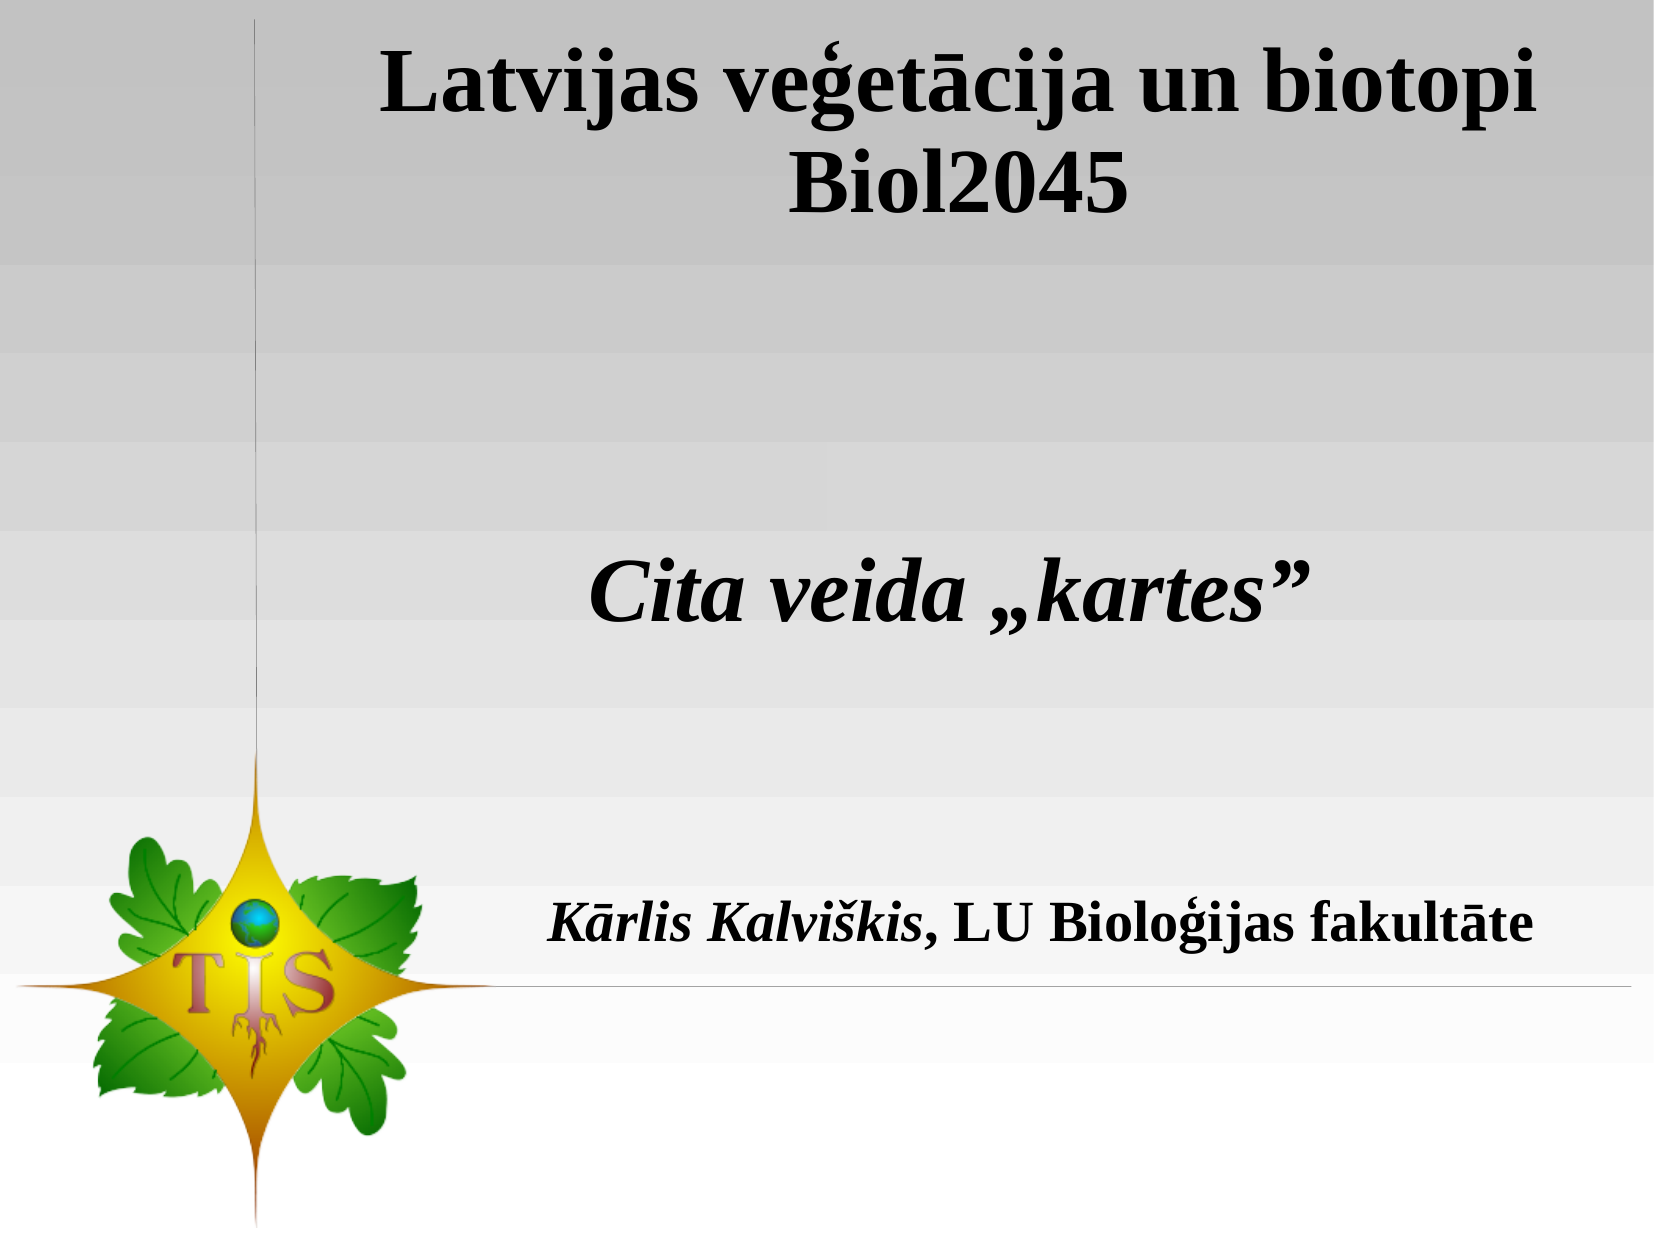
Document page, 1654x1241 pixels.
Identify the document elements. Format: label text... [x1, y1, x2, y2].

title Cita veida „kartes” [295, 324, 1607, 857]
picture [0, 0, 1654, 1241]
